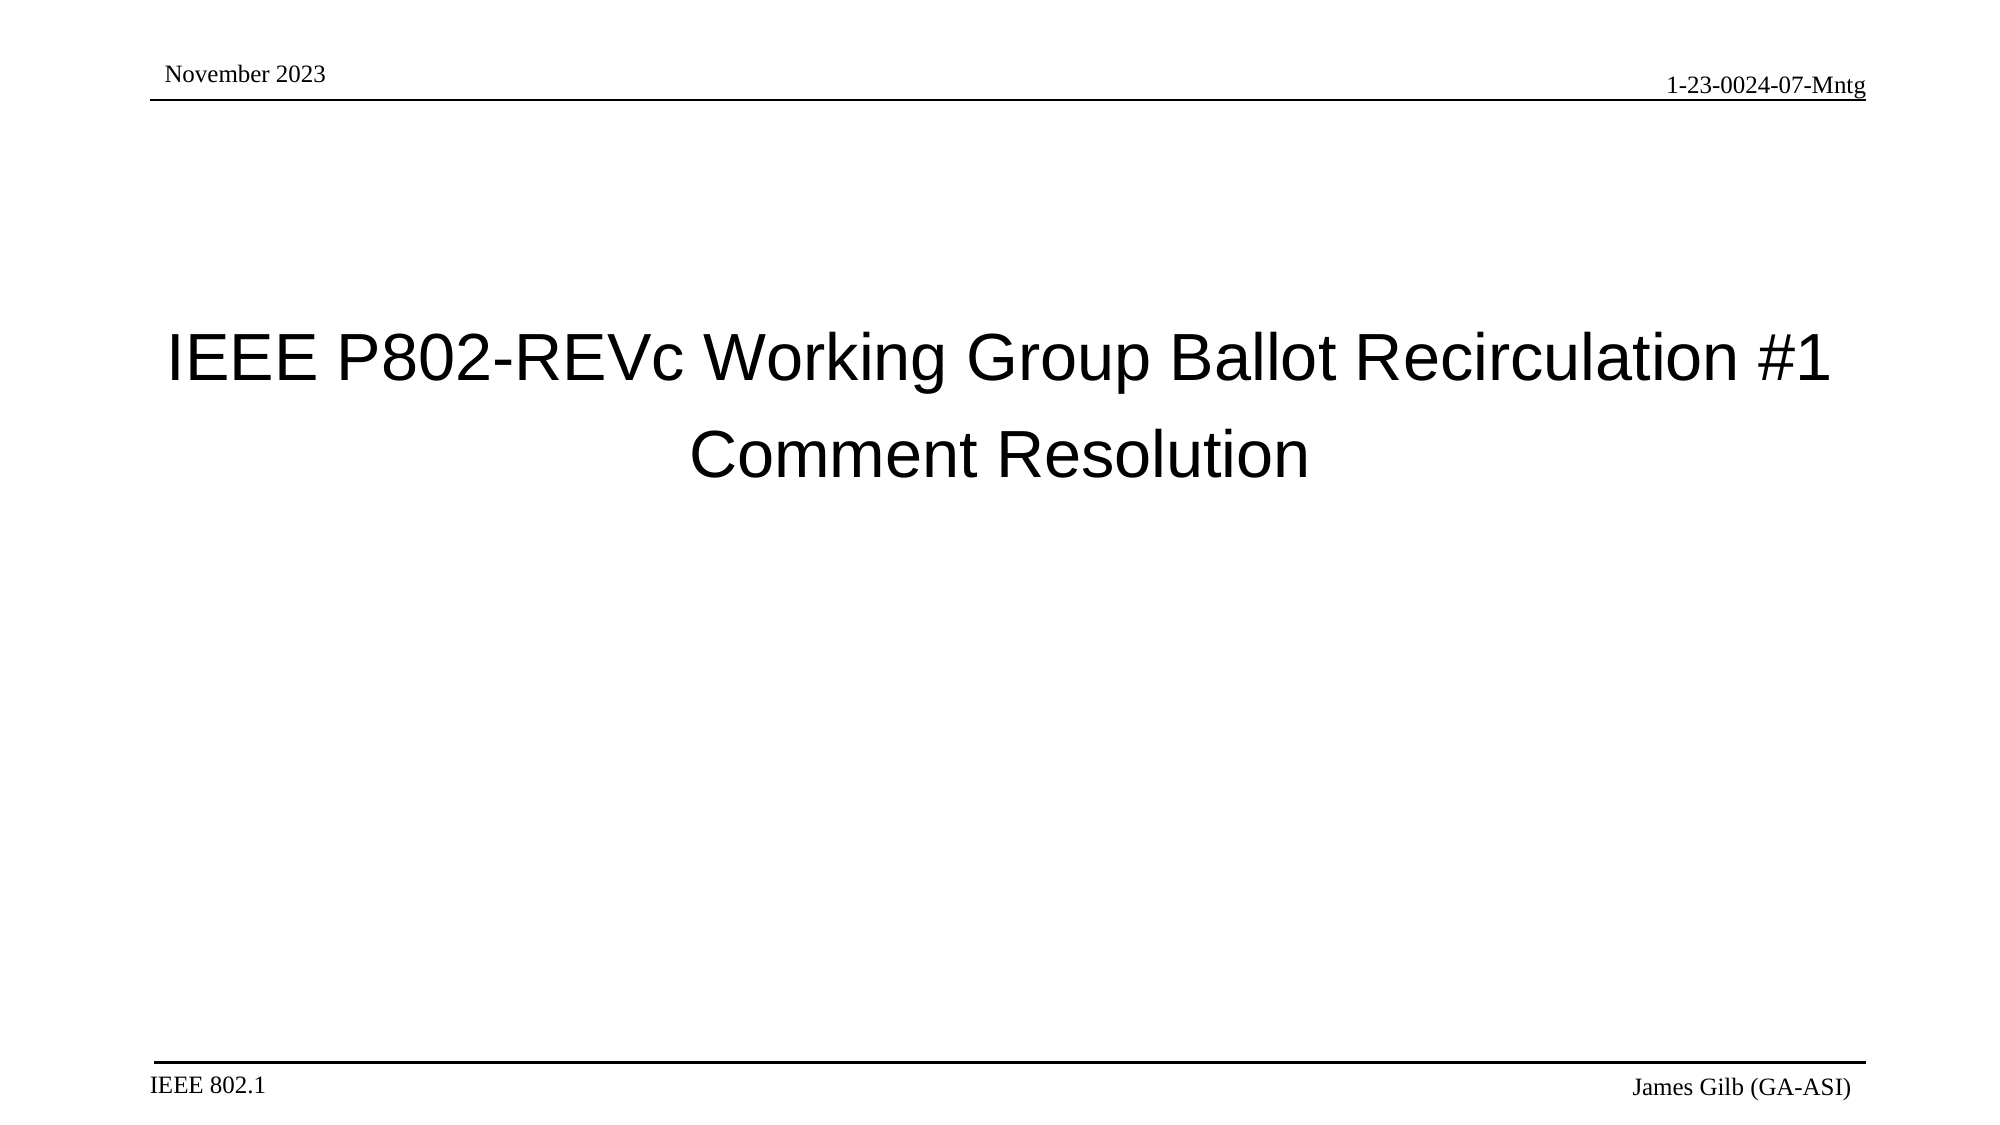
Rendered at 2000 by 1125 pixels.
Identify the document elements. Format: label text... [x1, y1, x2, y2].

subtitle IEEE P802-REVc Working Group Ballot Recirculation #1 Comment Resolution [125, 112, 1876, 693]
